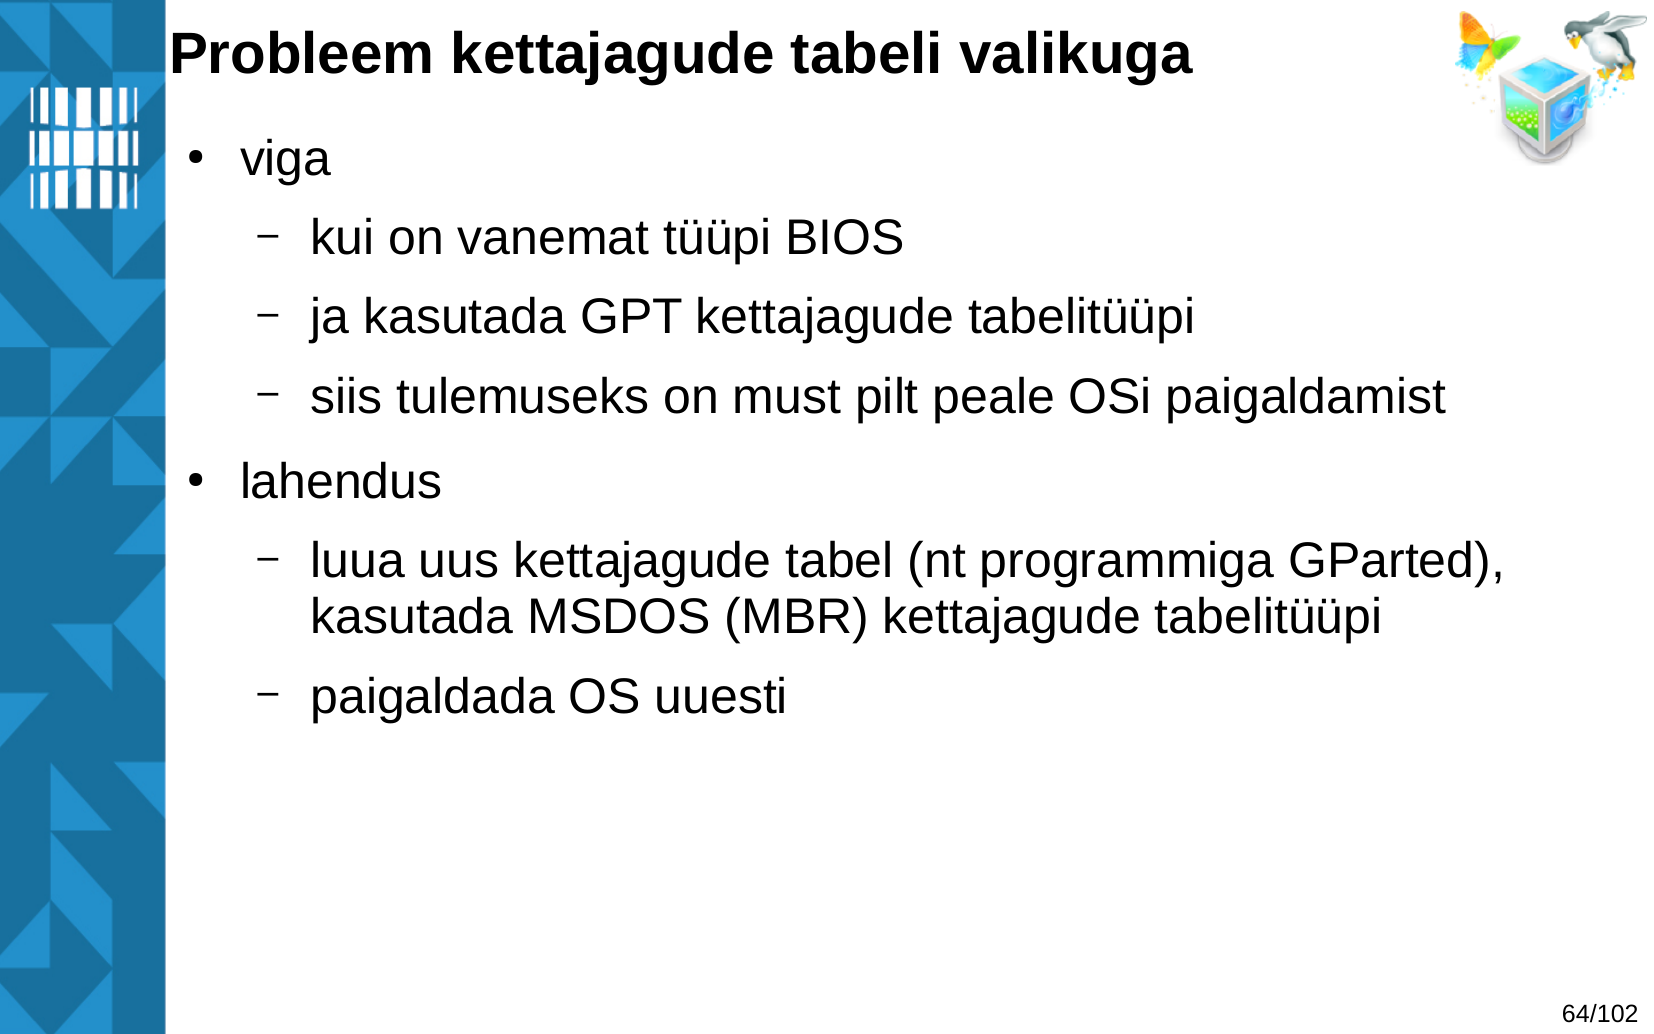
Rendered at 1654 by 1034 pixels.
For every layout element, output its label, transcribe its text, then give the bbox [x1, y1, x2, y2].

list viga kui on vanemat tüüpi BIOS ja kasutada GPT kettajagude tabelitüüpi siis tulemuseks on must pilt peale OSi paigaldamist lahendus luua uus kettajagude tabel (nt programmiga GParted), kasutada MSDOS (MBR) kettajagude tabelitüüpi paigaldada OS uuesti [169, 129, 1630, 997]
picture [1452, 7, 1653, 166]
title Probleem kettajagude tabeli valikuga [169, 11, 1571, 95]
